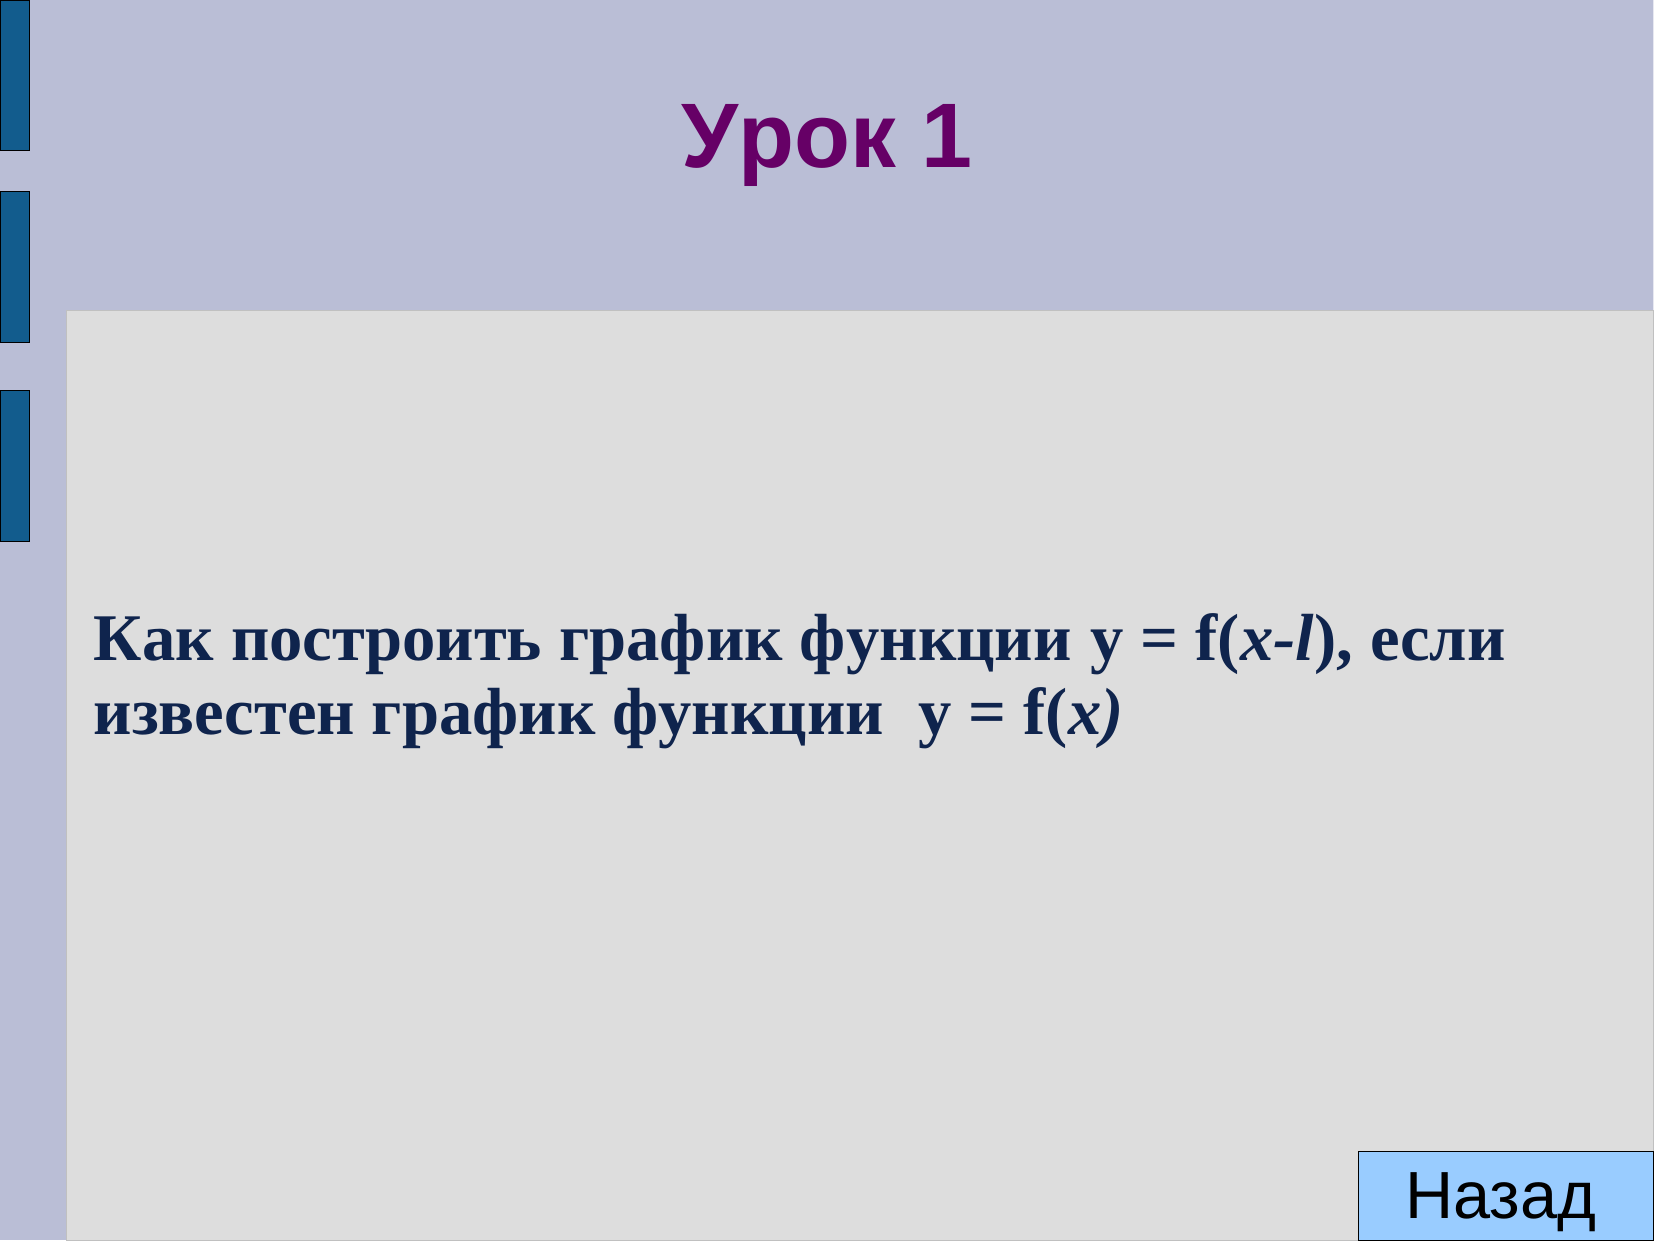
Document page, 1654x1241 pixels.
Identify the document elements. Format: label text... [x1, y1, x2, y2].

subtitle Как построить график функции y = f(x-l), если известен график функции y = f(x) [93, 265, 1506, 1085]
text_box Назад [1358, 1151, 1654, 1241]
title Урок 1 [121, 41, 1534, 229]
